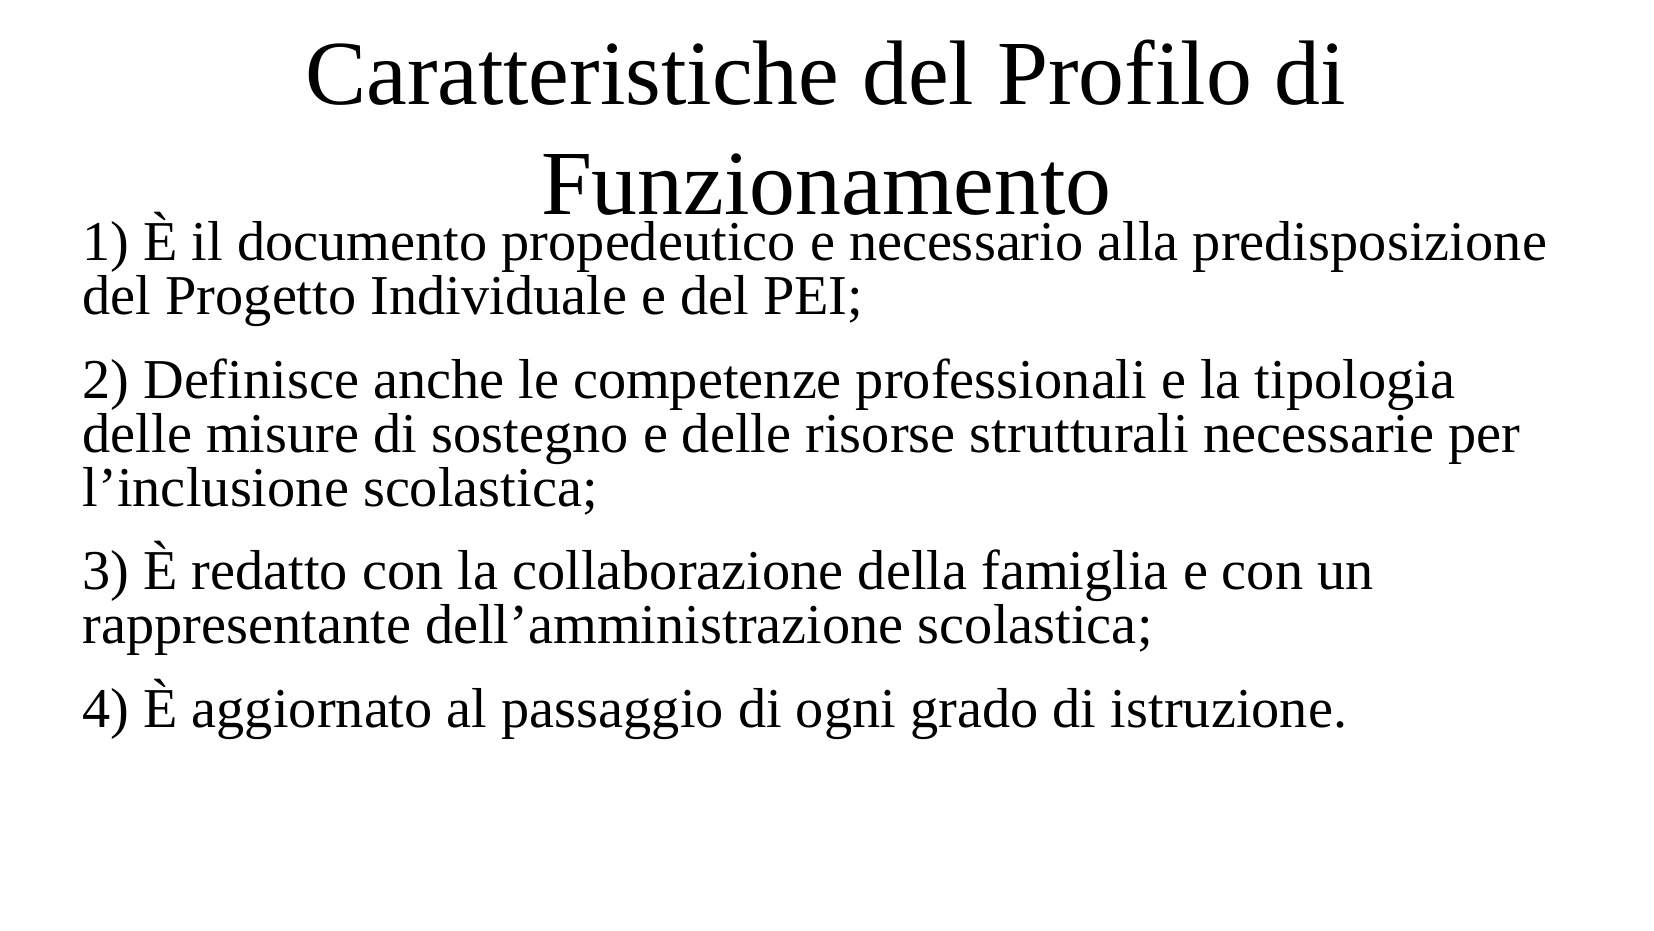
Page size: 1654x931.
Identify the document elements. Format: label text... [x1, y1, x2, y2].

list È il documento propedeutico e necessario alla predisposizione del Progetto Individuale e del PEI; Definisce anche le competenze professionali e la tipologia delle misure di sostegno e delle risorse strutturali necessarie per l’inclusione scolastica; È redatto con la collaborazione della famiglia e con un rappresentante dell’amministrazione scolastica; È aggiornato al passaggio di ogni grado di istruzione. [82, 217, 1571, 758]
title Caratteristiche del Profilo di Funzionamento [82, 13, 1571, 217]
